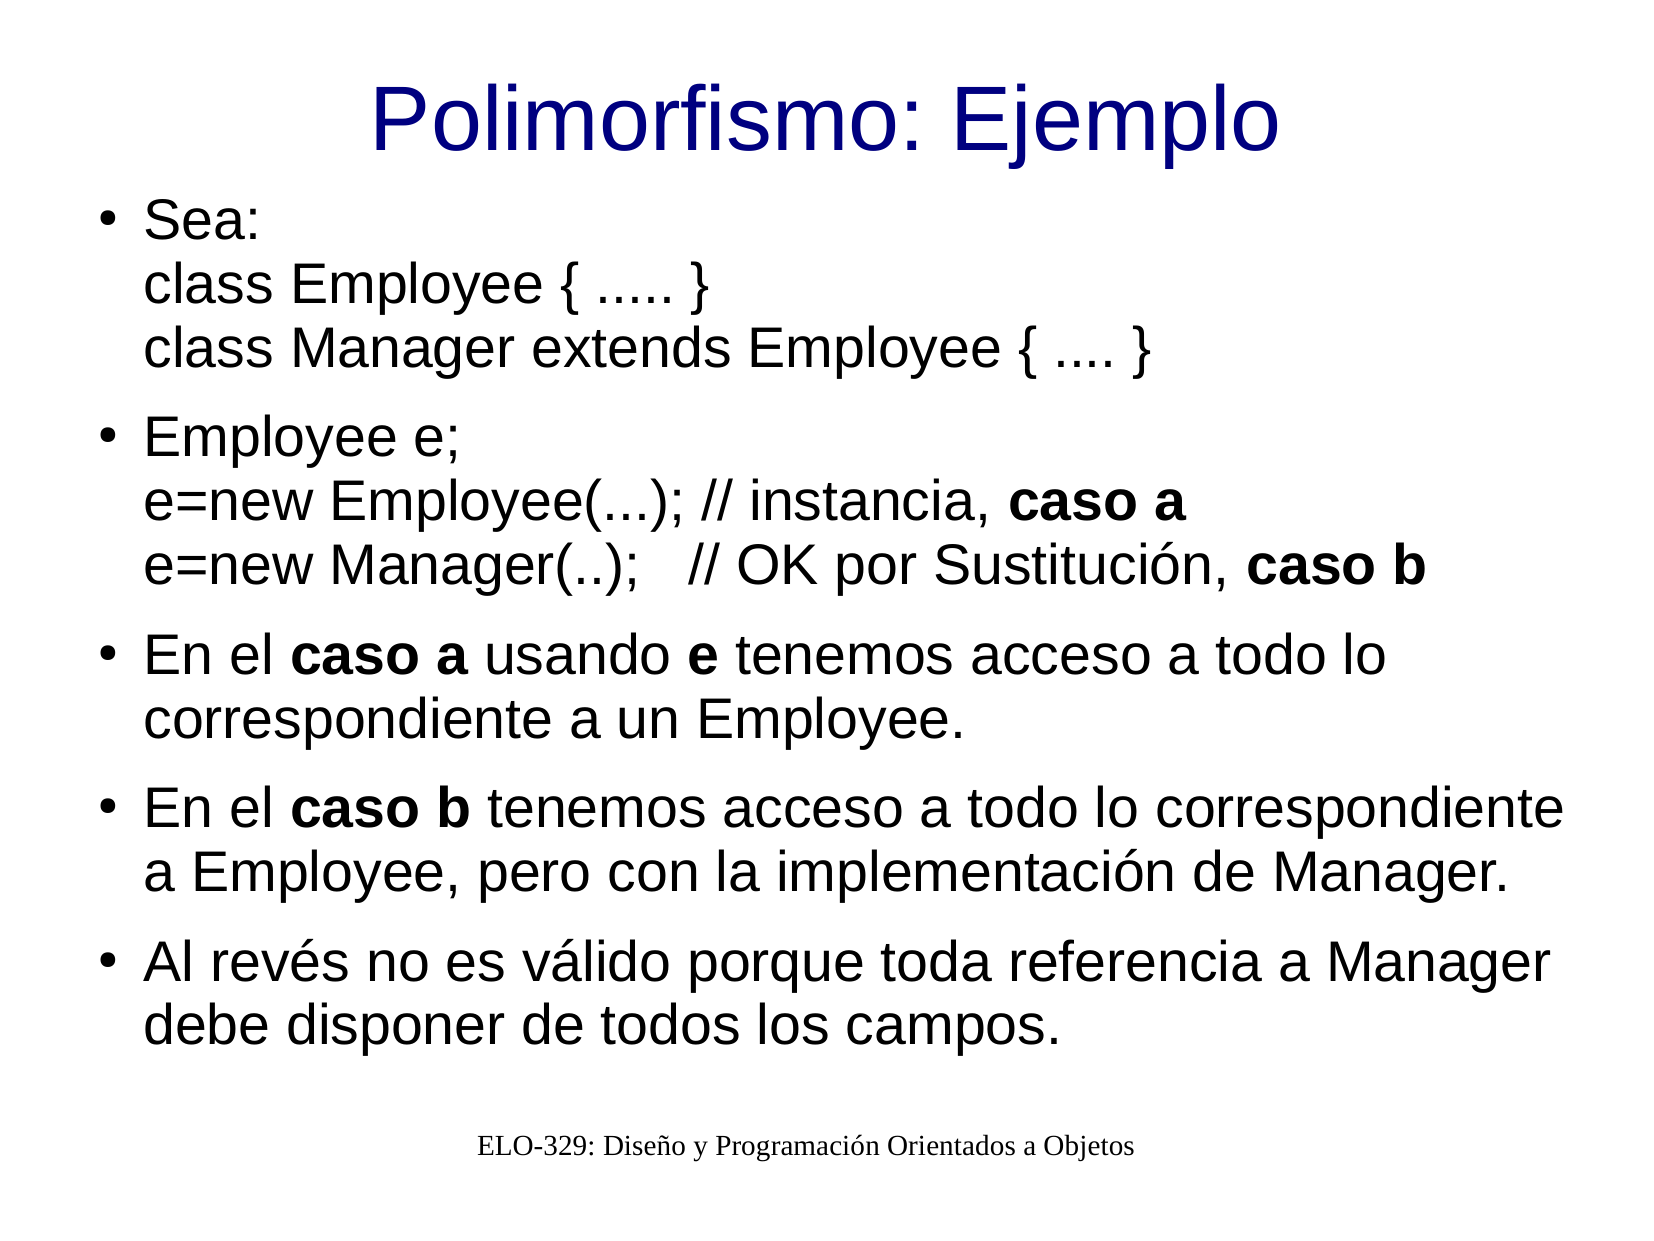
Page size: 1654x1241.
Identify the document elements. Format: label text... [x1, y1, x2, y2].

title Polimorfismo: Ejemplo [82, 49, 1571, 187]
list Sea: class Employee { ..... } class Manager extends Employee { .... } Employee e; e=new Employee(...); // instancia, caso a e=new Manager(..); // OK por Sustitución, caso b En el caso a usando e tenemos acceso a todo lo correspondiente a un Employee. En el caso b tenemos acceso a todo lo correspondiente a Employee, pero con la implementación de Manager. Al revés no es válido porque toda referencia a Manager debe disponer de todos los campos. [82, 187, 1571, 1126]
